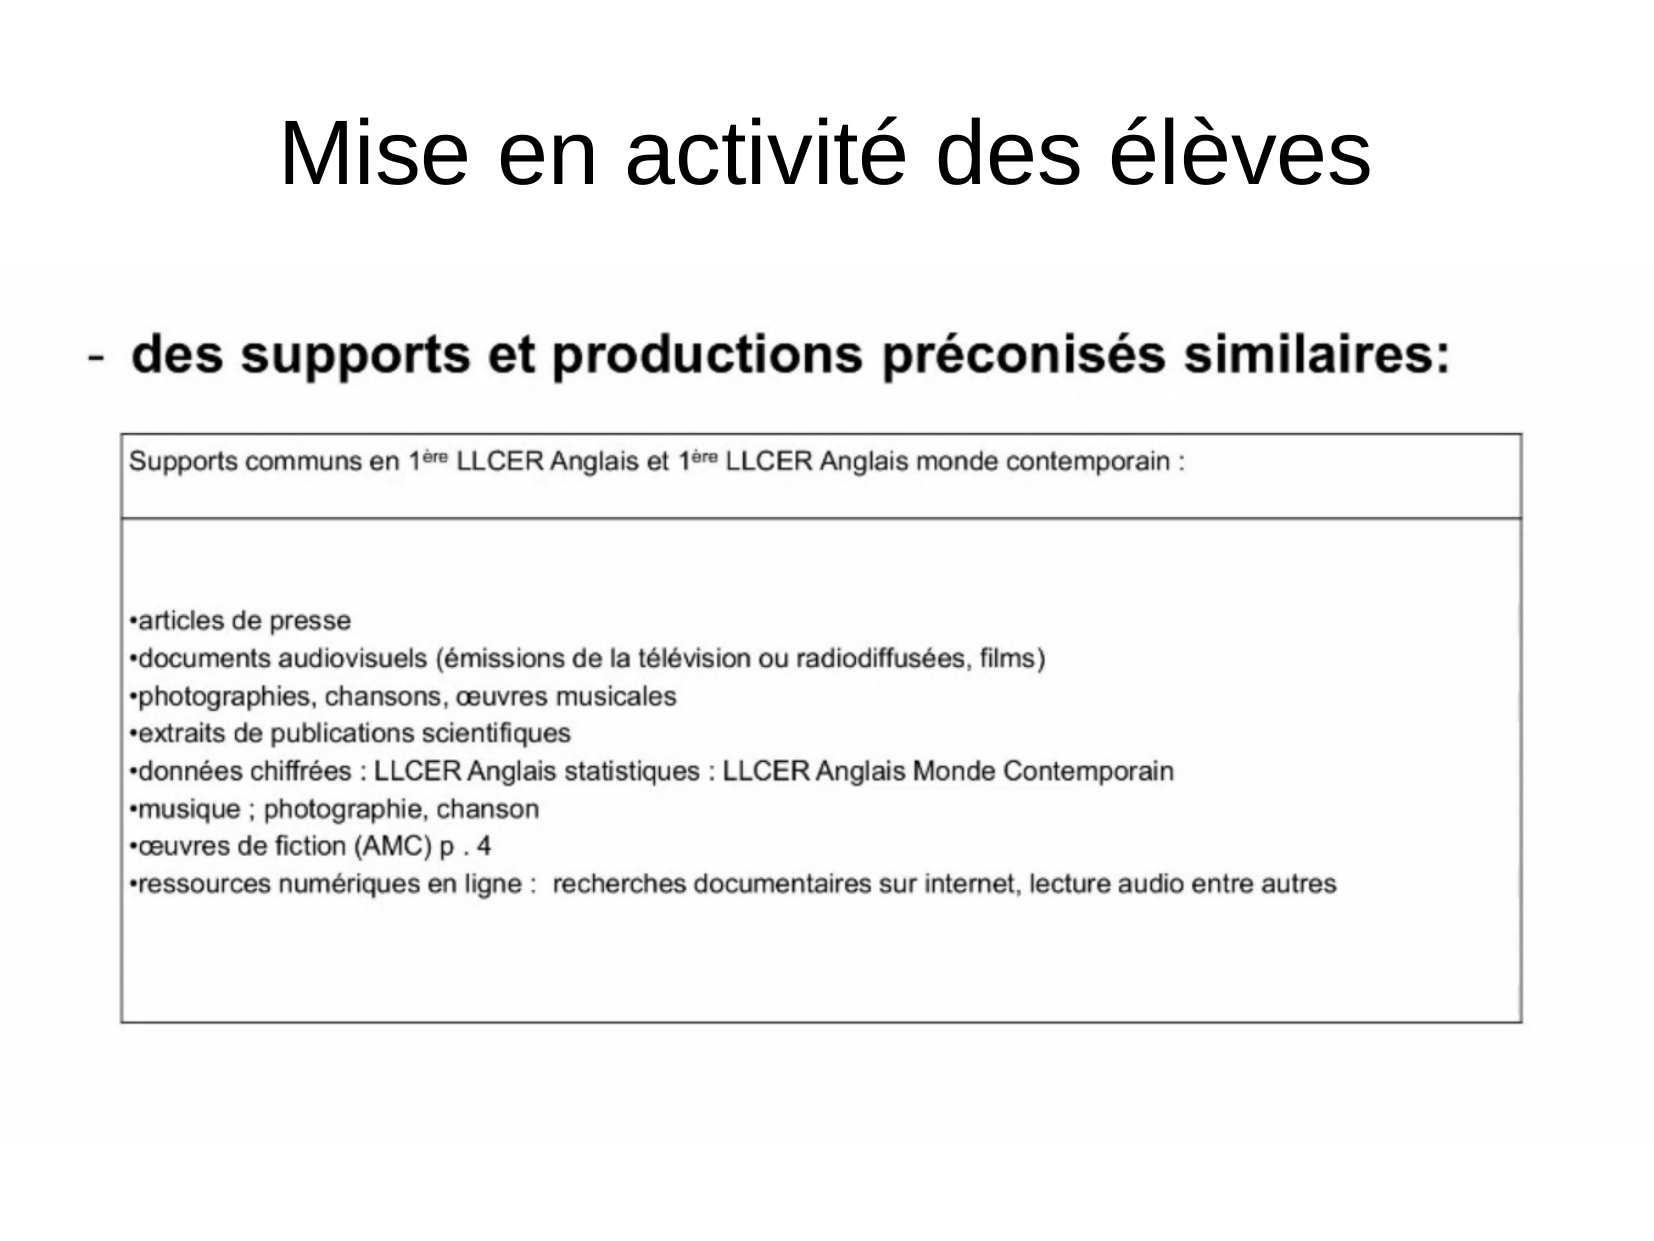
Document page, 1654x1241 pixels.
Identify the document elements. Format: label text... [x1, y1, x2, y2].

picture [0, 265, 1654, 1140]
title Mise en activité des élèves [82, 49, 1571, 257]
